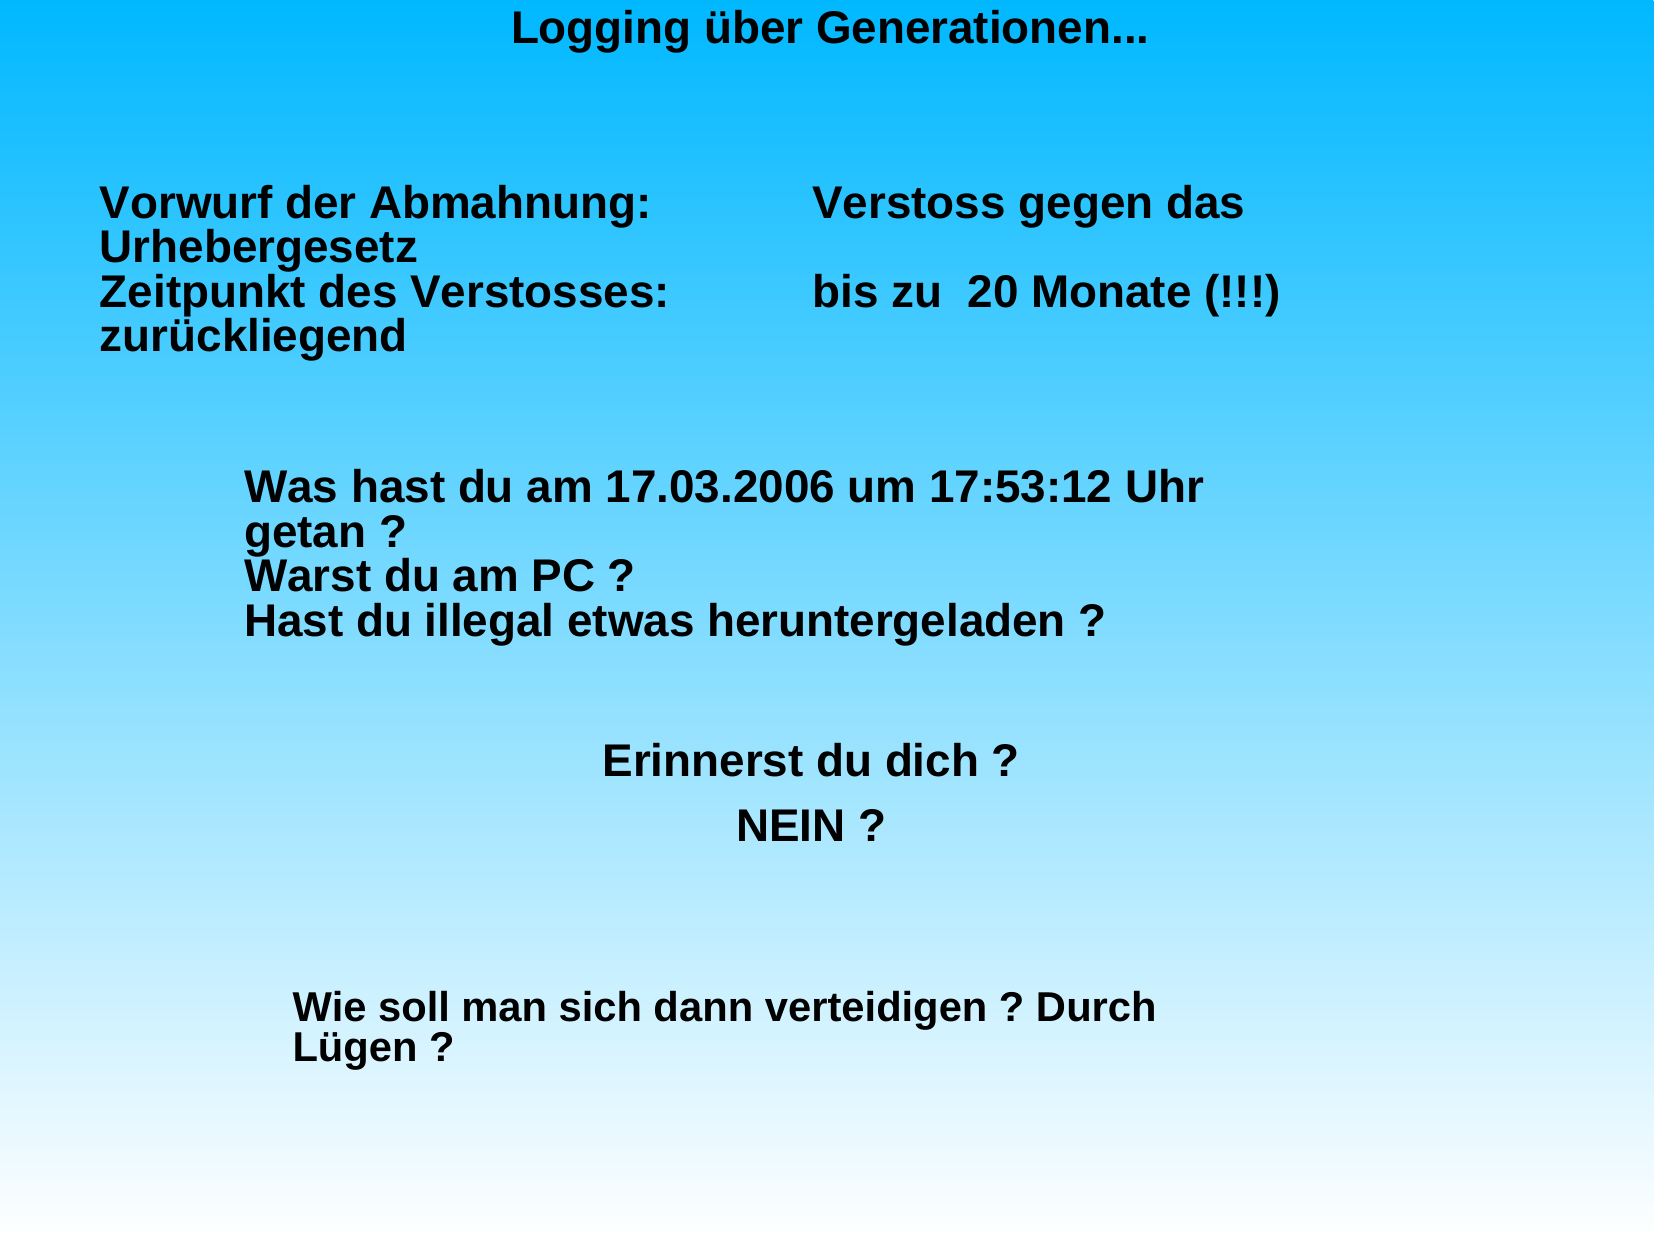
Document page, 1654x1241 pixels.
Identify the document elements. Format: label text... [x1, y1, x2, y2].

text_box Logging über Generationen... [496, 0, 1166, 68]
text_box Wie soll man sich dann verteidigen ? Durch Lügen ? [277, 981, 1346, 1045]
text_box Vorwurf der Abmahnung: Verstoss gegen das Urhebergesetz Zeitpunkt des Verstosses: bis zu 20 Monate (!!!) zurückliegend [85, 174, 1569, 295]
text_box NEIN ? [721, 798, 902, 866]
text_box Was hast du am 17.03.2006 um 17:53:12 Uhr getan ? Warst du am PC ? Hast du illegal etwas heruntergeladen ? [229, 459, 1394, 632]
text_box Erinnerst du dich ? [588, 733, 1036, 801]
